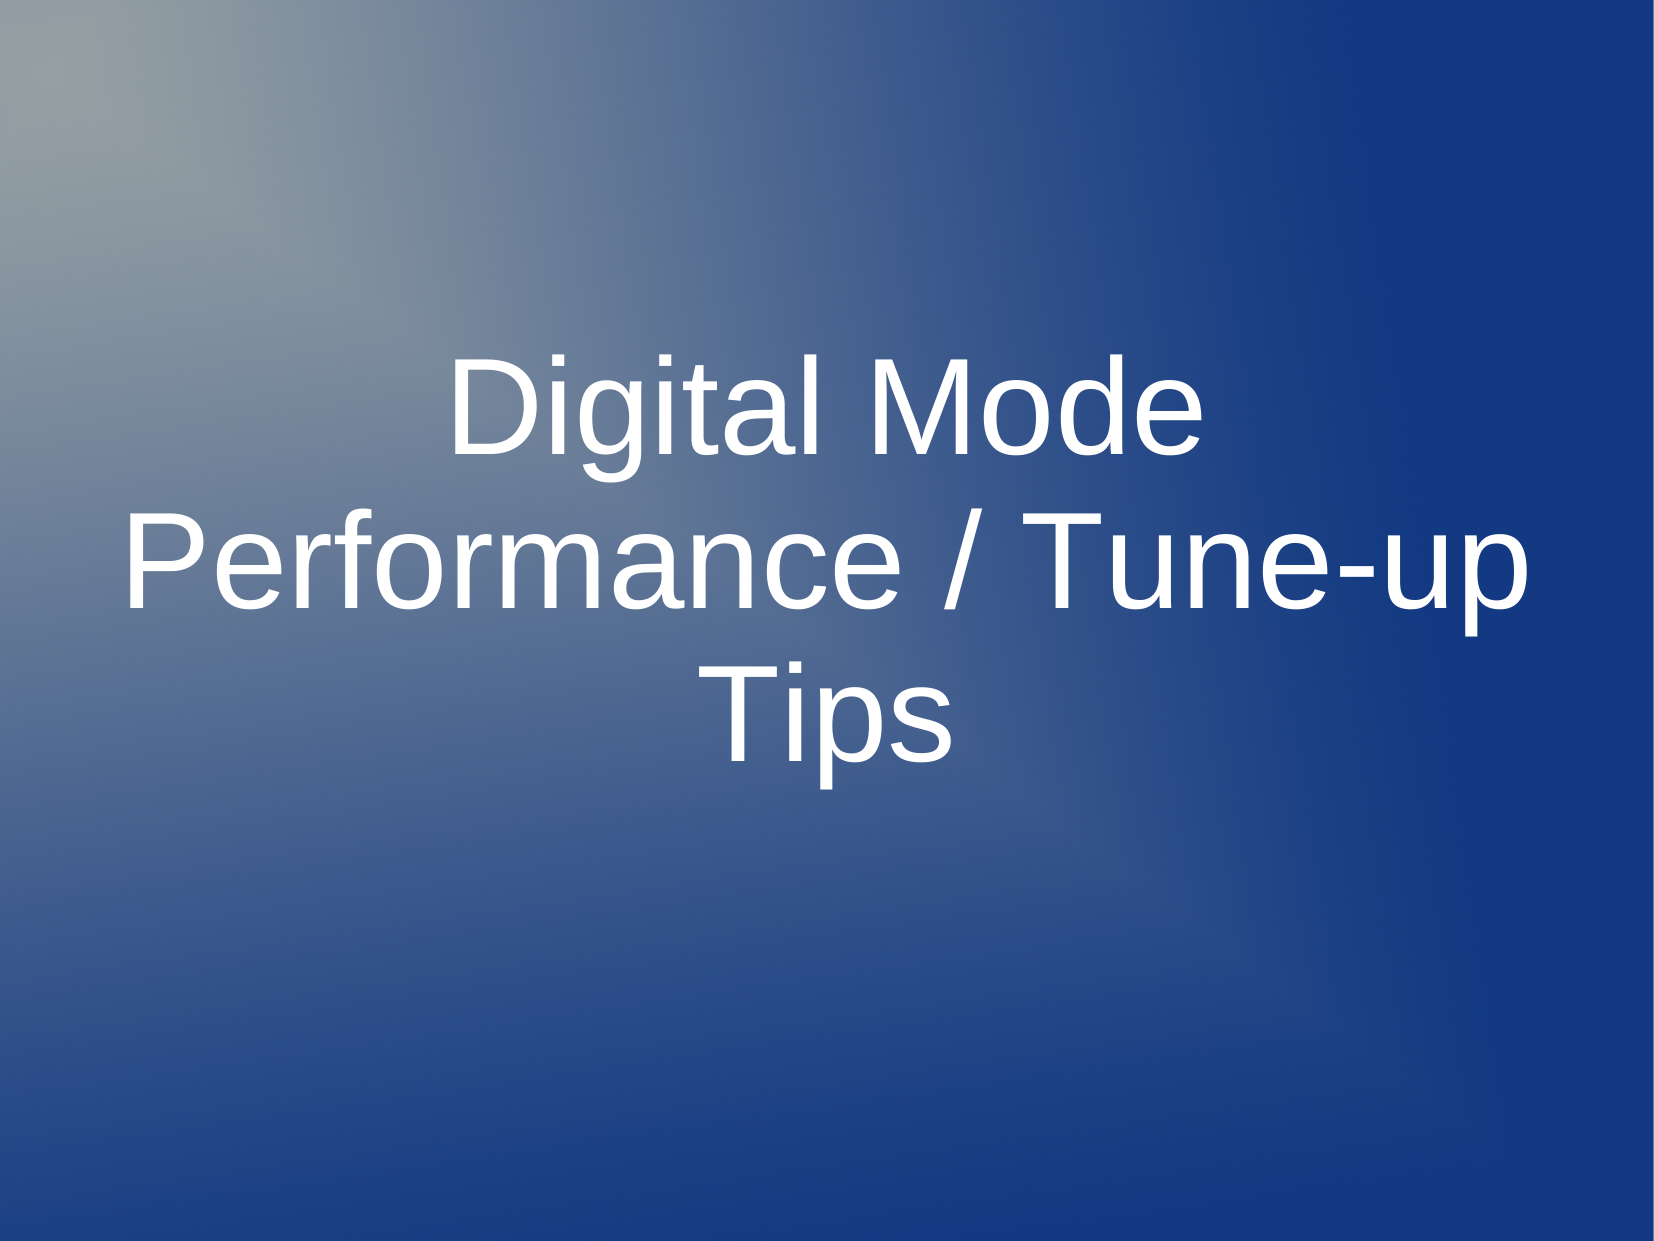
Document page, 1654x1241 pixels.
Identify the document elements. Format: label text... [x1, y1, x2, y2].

picture [0, 0, 1654, 1241]
title Digital Mode Performance / Tune-up Tips [82, 329, 1571, 792]
